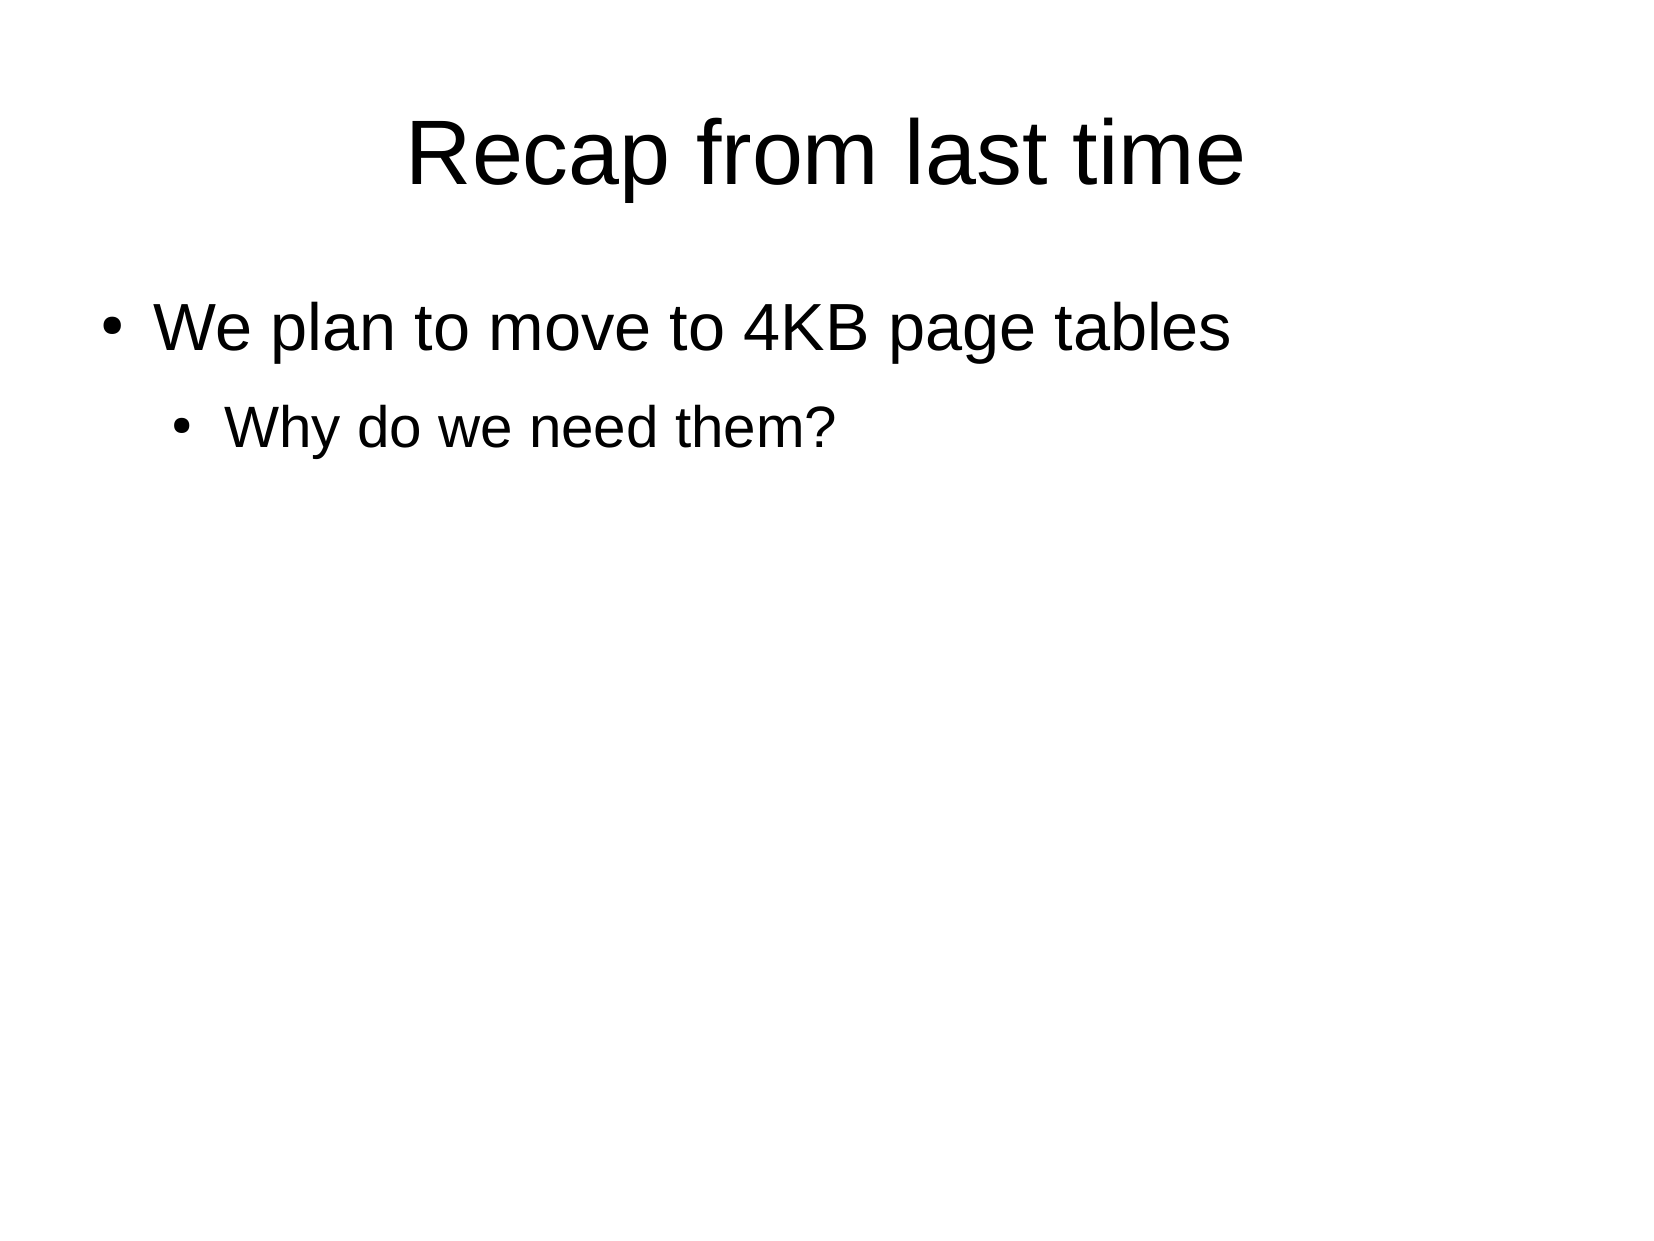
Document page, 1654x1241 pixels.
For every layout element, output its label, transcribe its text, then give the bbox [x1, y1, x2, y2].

title Recap from last time [82, 49, 1571, 257]
list We plan to move to 4KB page tables Why do we need them? [82, 290, 1571, 1010]
